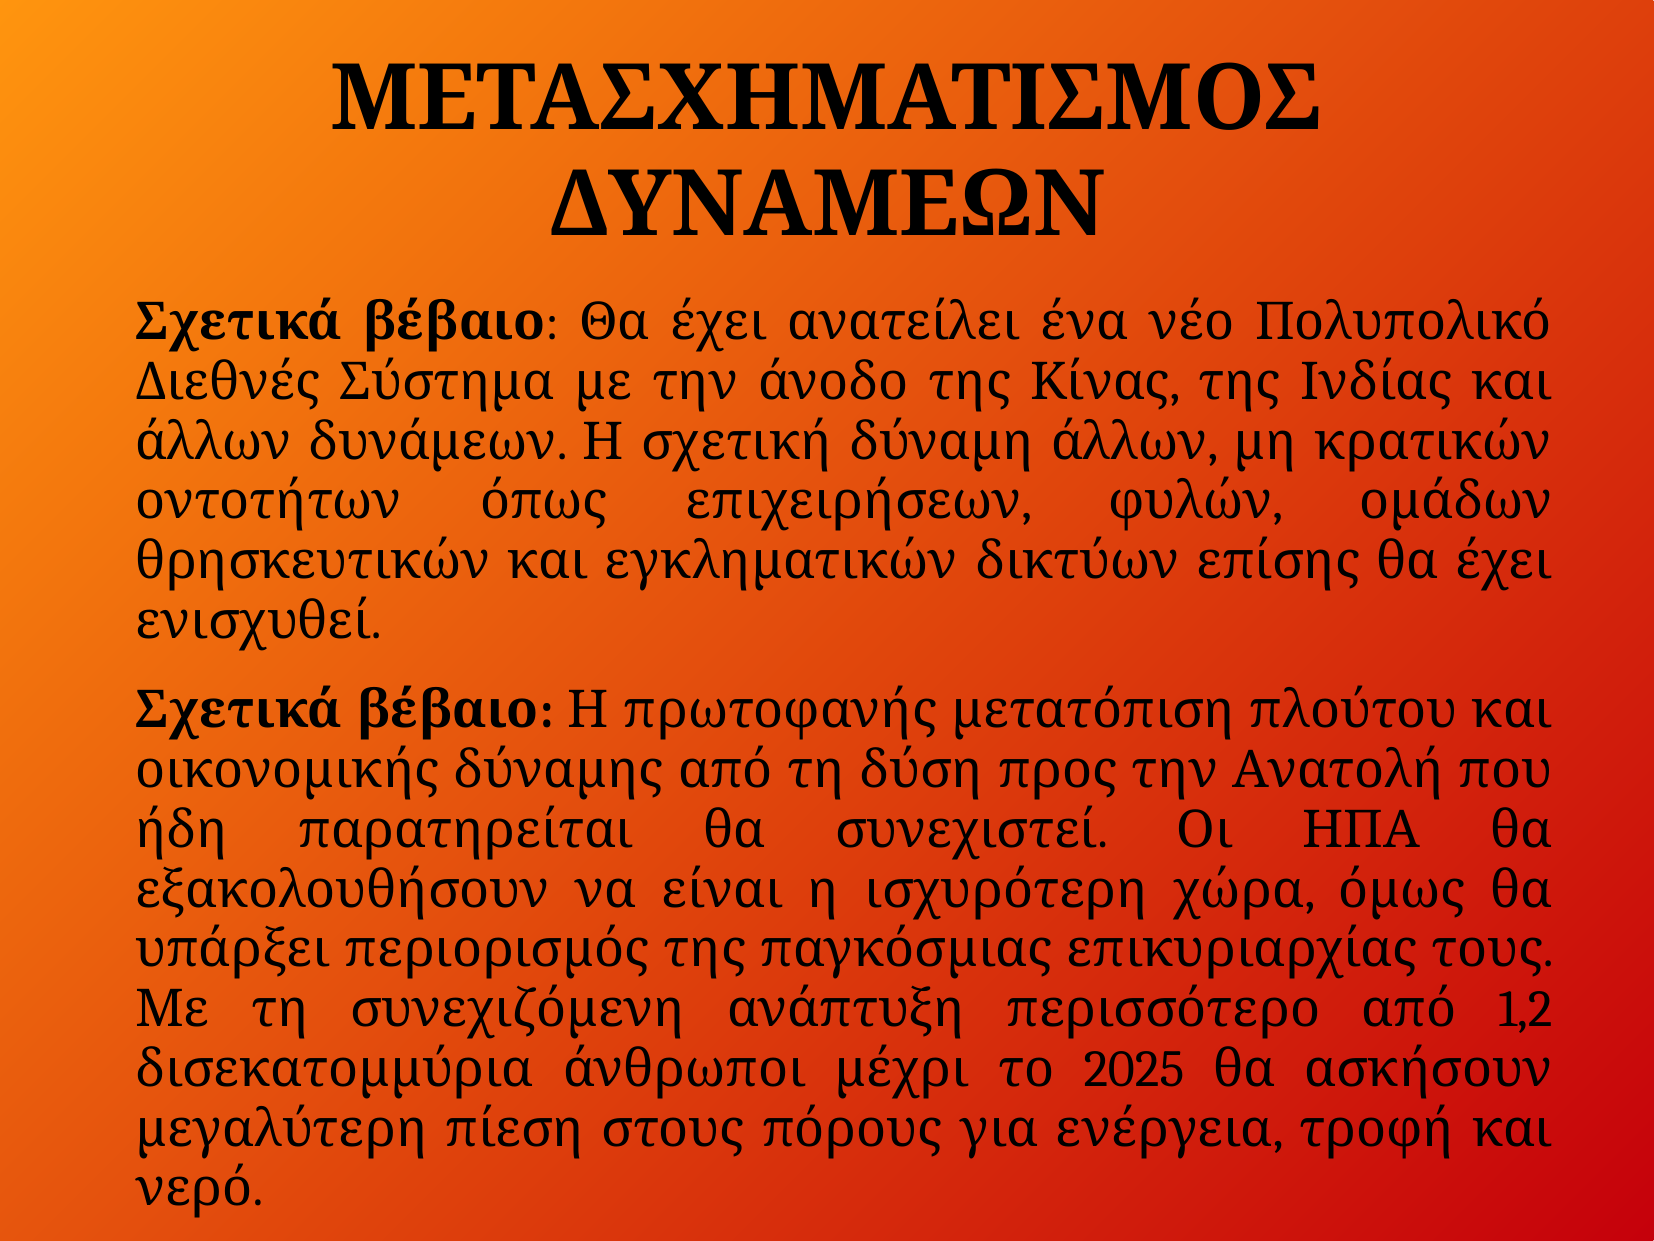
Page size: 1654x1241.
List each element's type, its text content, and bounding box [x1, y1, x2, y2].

title ΜΕΤΑΣΧΗΜΑΤΙΣΜΟΣ ΔΥΝΑΜΕΩΝ [82, 49, 1571, 257]
list Σχετικά βέβαιο: Θα έχει ανατείλει ένα νέο Πολυπολικό Διεθνές Σύστημα με την άνοδο της Κίνας, της Ινδίας και άλλων δυνάμεων. Η σχετική δύναμη άλλων, μη κρατικών οντοτήτων όπως επιχειρήσεων, φυλών, ομάδων θρησκευτικών και εγκληματικών δικτύων επίσης θα έχει ενισχυθεί. Σχετικά βέβαιο: Η πρωτοφανής μετατόπιση πλούτου και οικονομικής δύναμης από τη δύση προς την Ανατολή που ήδη παρατηρείται θα συνεχιστεί. Οι ΗΠΑ θα εξακολουθήσουν να είναι η ισχυρότερη χώρα, όμως θα υπάρξει περιορισμός της παγκόσμιας επικυριαρχίας τους. Με τη συνεχιζόμενη ανάπτυξη περισσότερο από 1,2 δισεκατομμύρια άνθρωποι μέχρι το 2025 θα ασκήσουν μεγαλύτερη πίεση στους πόρους για ενέργεια, τροφή και νερό. [64, 292, 1553, 1116]
